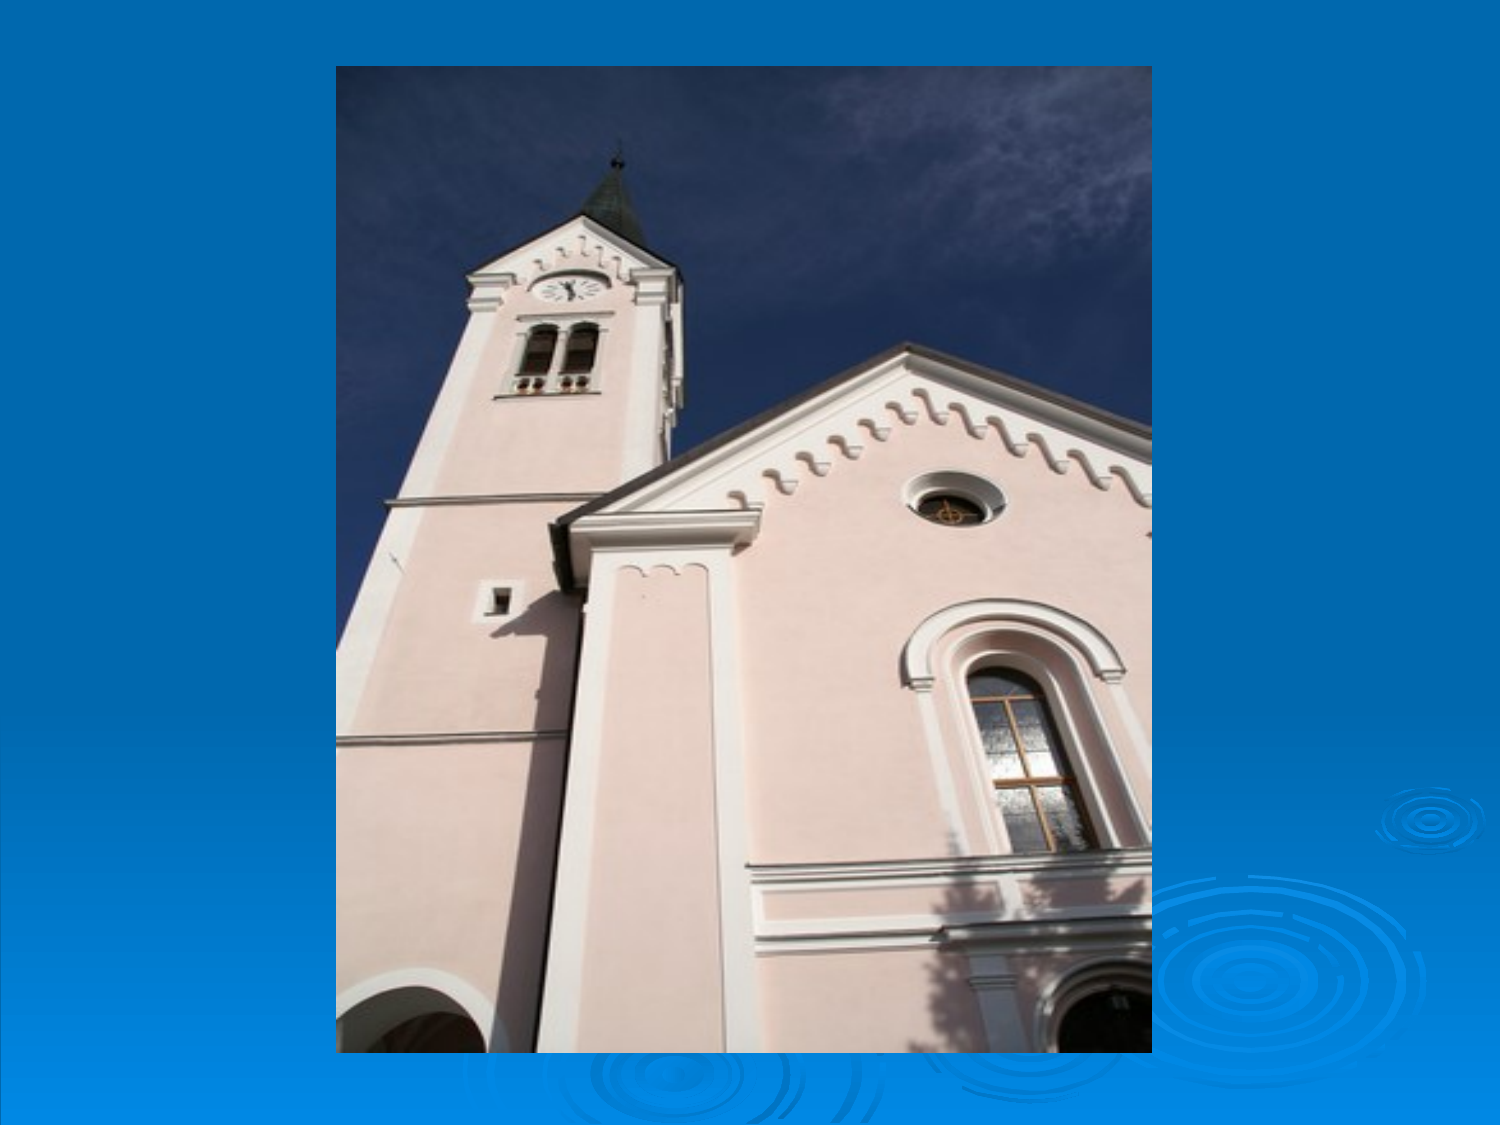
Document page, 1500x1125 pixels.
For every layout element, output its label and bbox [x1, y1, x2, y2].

picture [336, 66, 1152, 1053]
